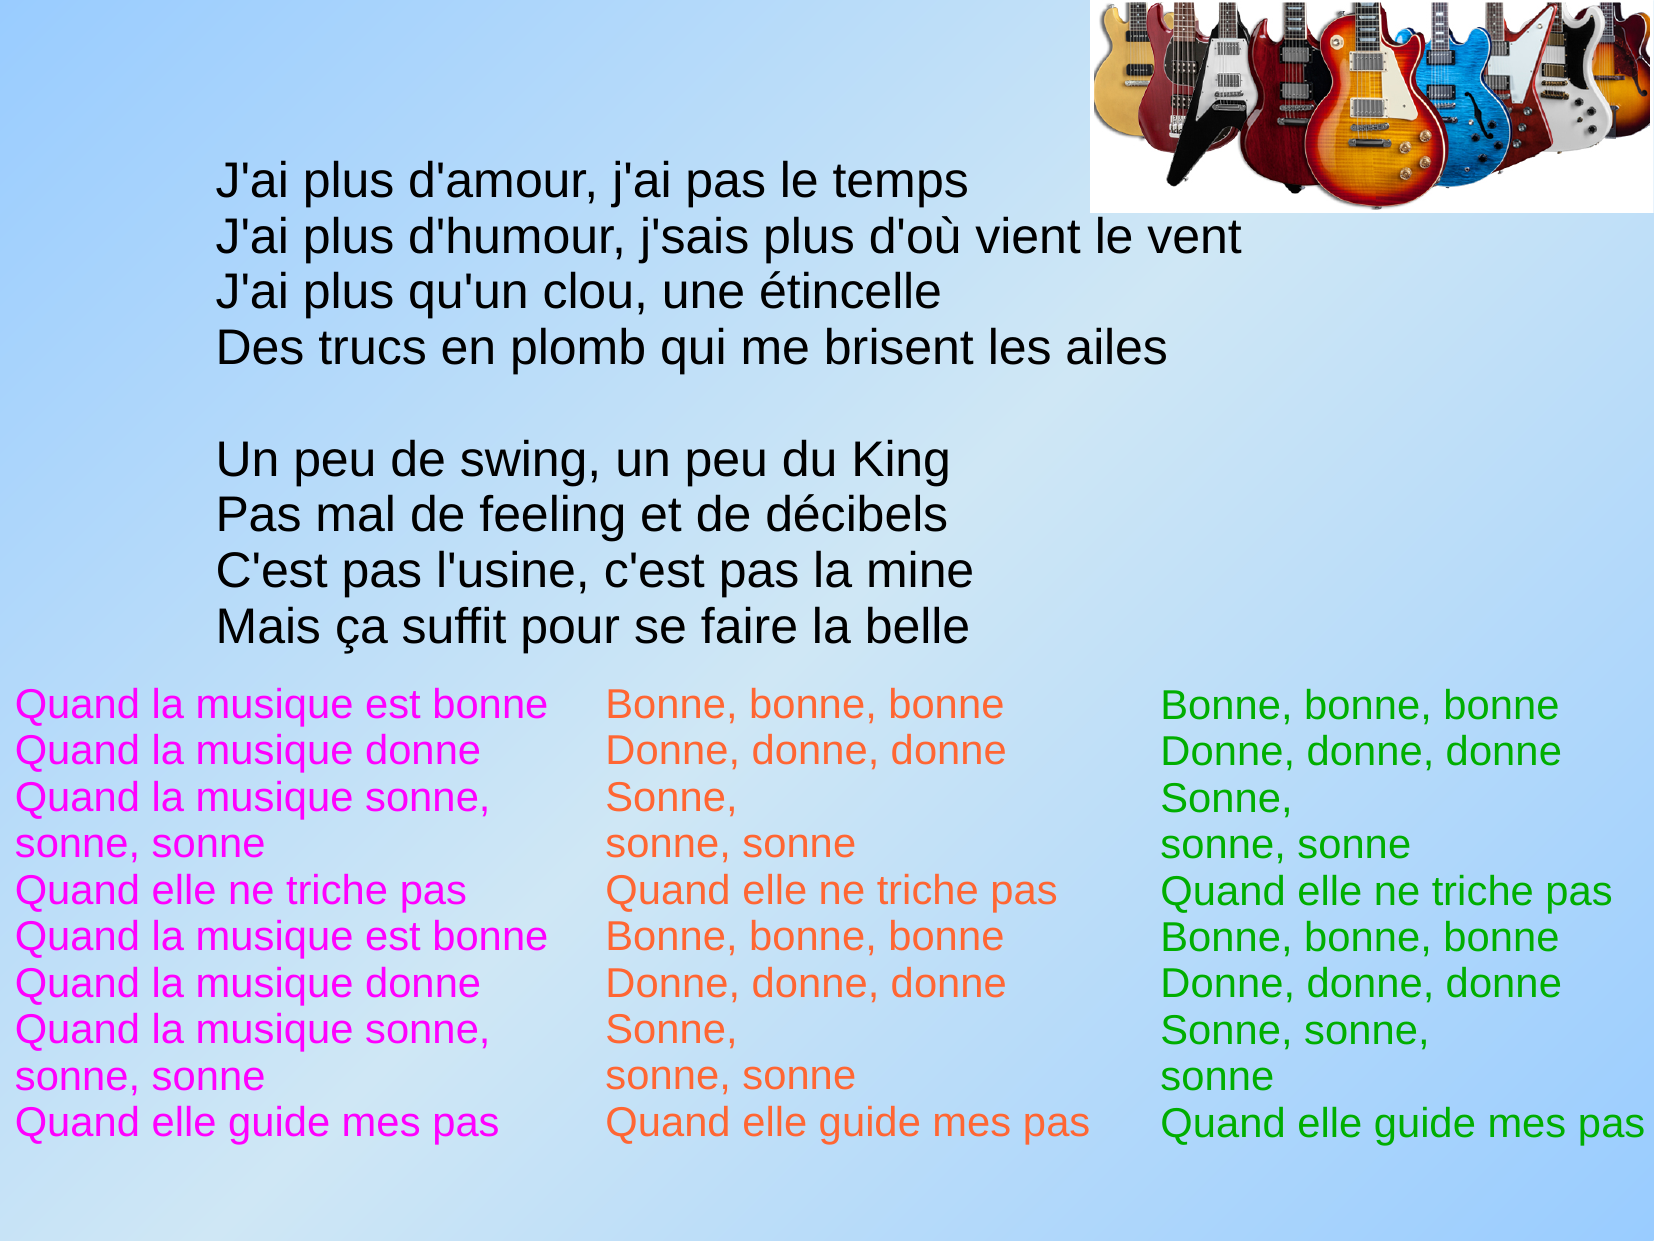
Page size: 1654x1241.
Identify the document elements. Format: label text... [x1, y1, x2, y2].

text_box Bonne, bonne, bonne Donne, donne, donne Sonne, sonne, sonne Quand elle ne triche pas Bonne, bonne, bonne Donne, donne, donne Sonne, sonne, sonne Quand elle guide mes pas [590, 673, 1123, 1156]
text_box Quand la musique est bonne Quand la musique donne Quand la musique sonne, sonne, sonne Quand elle ne triche pas Quand la musique est bonne Quand la musique donne Quand la musique sonne, sonne, sonne Quand elle guide mes pas [0, 673, 590, 1156]
text_box J'ai plus d'amour, j'ai pas le temps J'ai plus d'humour, j'sais plus d'où vient le vent J'ai plus qu'un clou, une étincelle Des trucs en plomb qui me brisent les ailes Un peu de swing, un peu du King Pas mal de feeling et de décibels C'est pas l'usine, c'est pas la mine Mais ça suffit pour se faire la belle [200, 144, 1418, 662]
picture [1090, 0, 1654, 213]
text_box Bonne, bonne, bonne Donne, donne, donne Sonne, sonne, sonne Quand elle ne triche pas Bonne, bonne, bonne Donne, donne, donne Sonne, sonne, sonne Quand elle guide mes pas [1145, 673, 1654, 1157]
